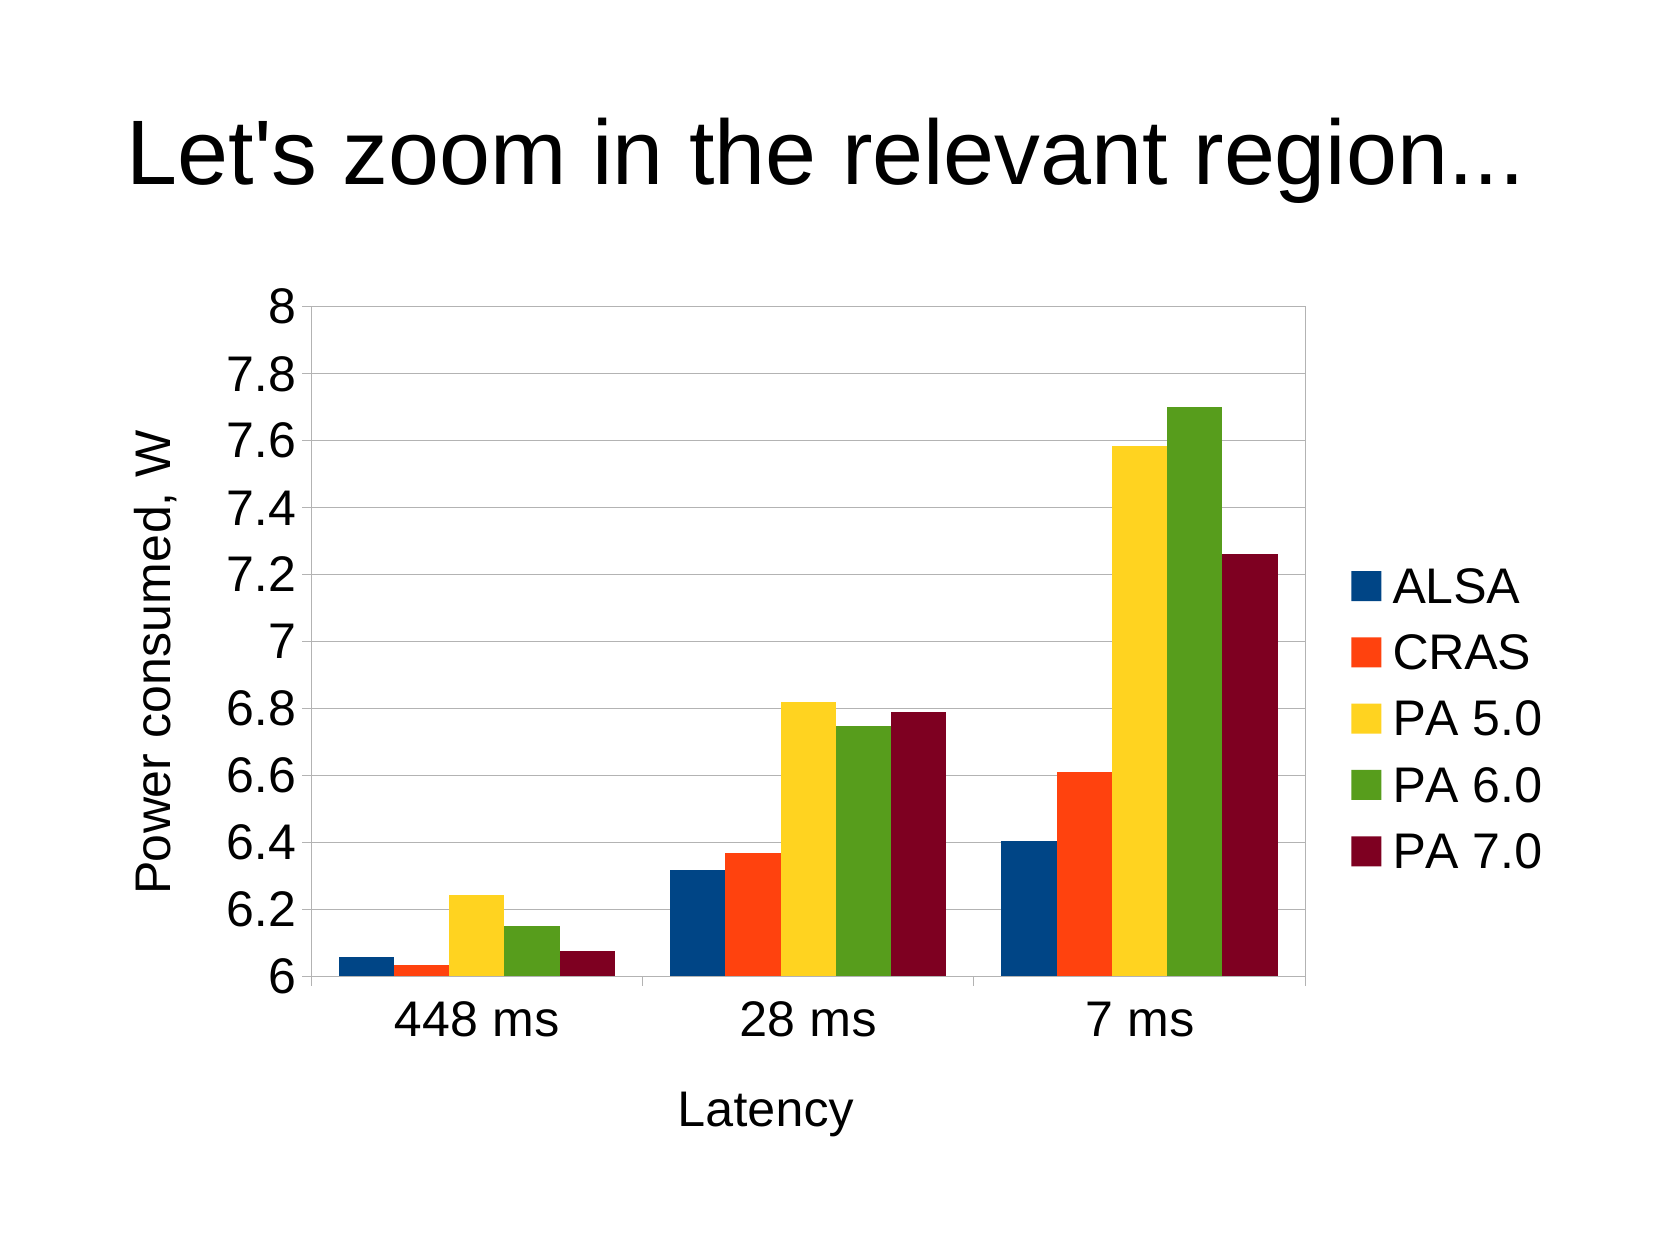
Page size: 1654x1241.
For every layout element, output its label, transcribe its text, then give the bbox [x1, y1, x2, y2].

chart [83, 260, 1572, 1178]
title Let's zoom in the relevant region... [82, 49, 1571, 257]
